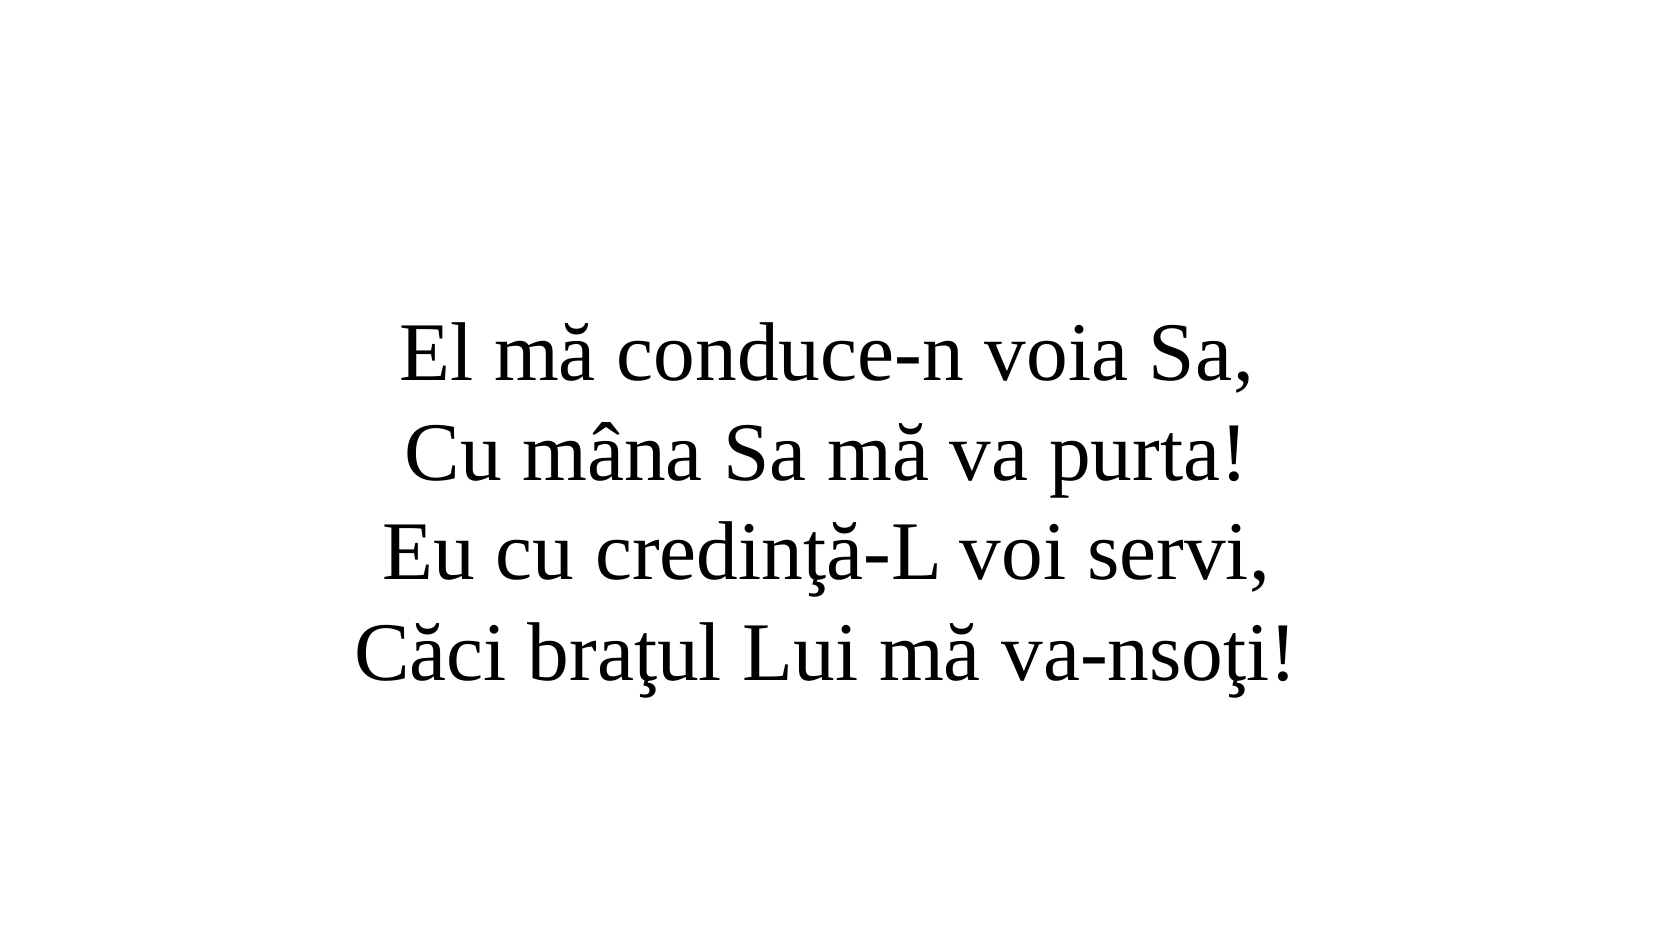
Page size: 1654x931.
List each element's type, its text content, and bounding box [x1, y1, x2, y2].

subtitle El mă conduce-n voia Sa, Cu mâna Sa mă va purta! Eu cu credinţă-L voi servi, Căci braţul Lui mă va-nsoţi! [0, 289, 1654, 651]
